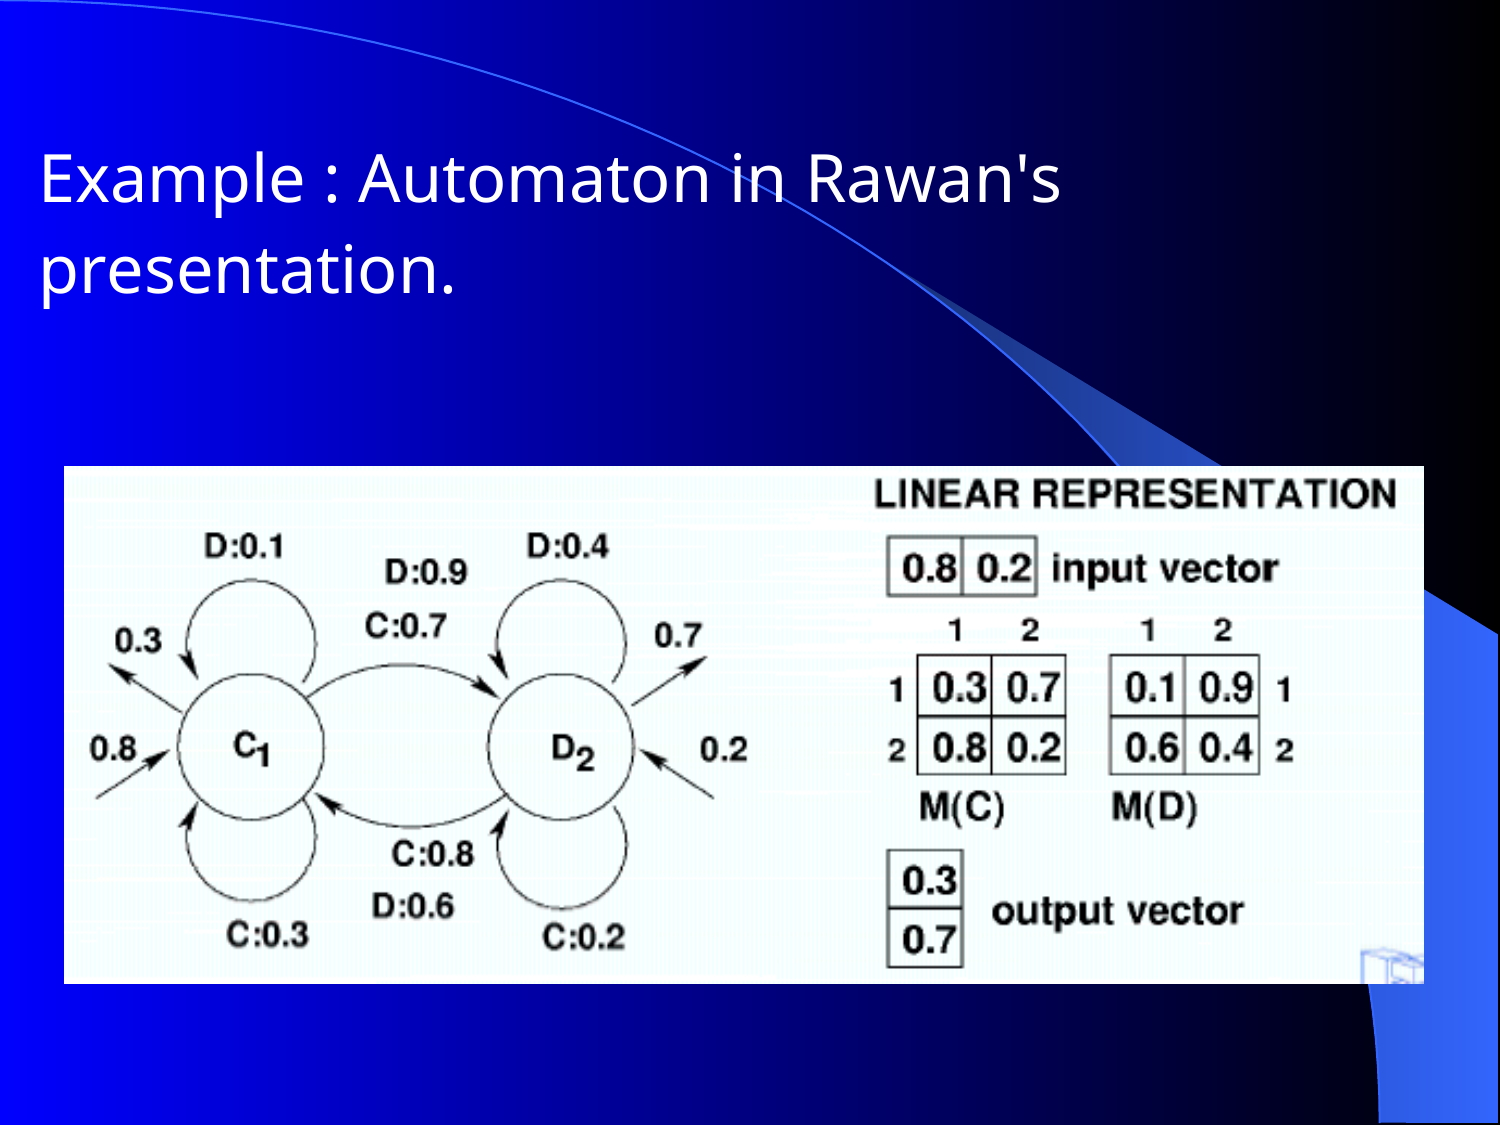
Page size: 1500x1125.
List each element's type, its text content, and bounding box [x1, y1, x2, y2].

text_box Example : Automaton in Rawan's presentation. [23, 124, 1193, 301]
picture [64, 466, 1424, 984]
